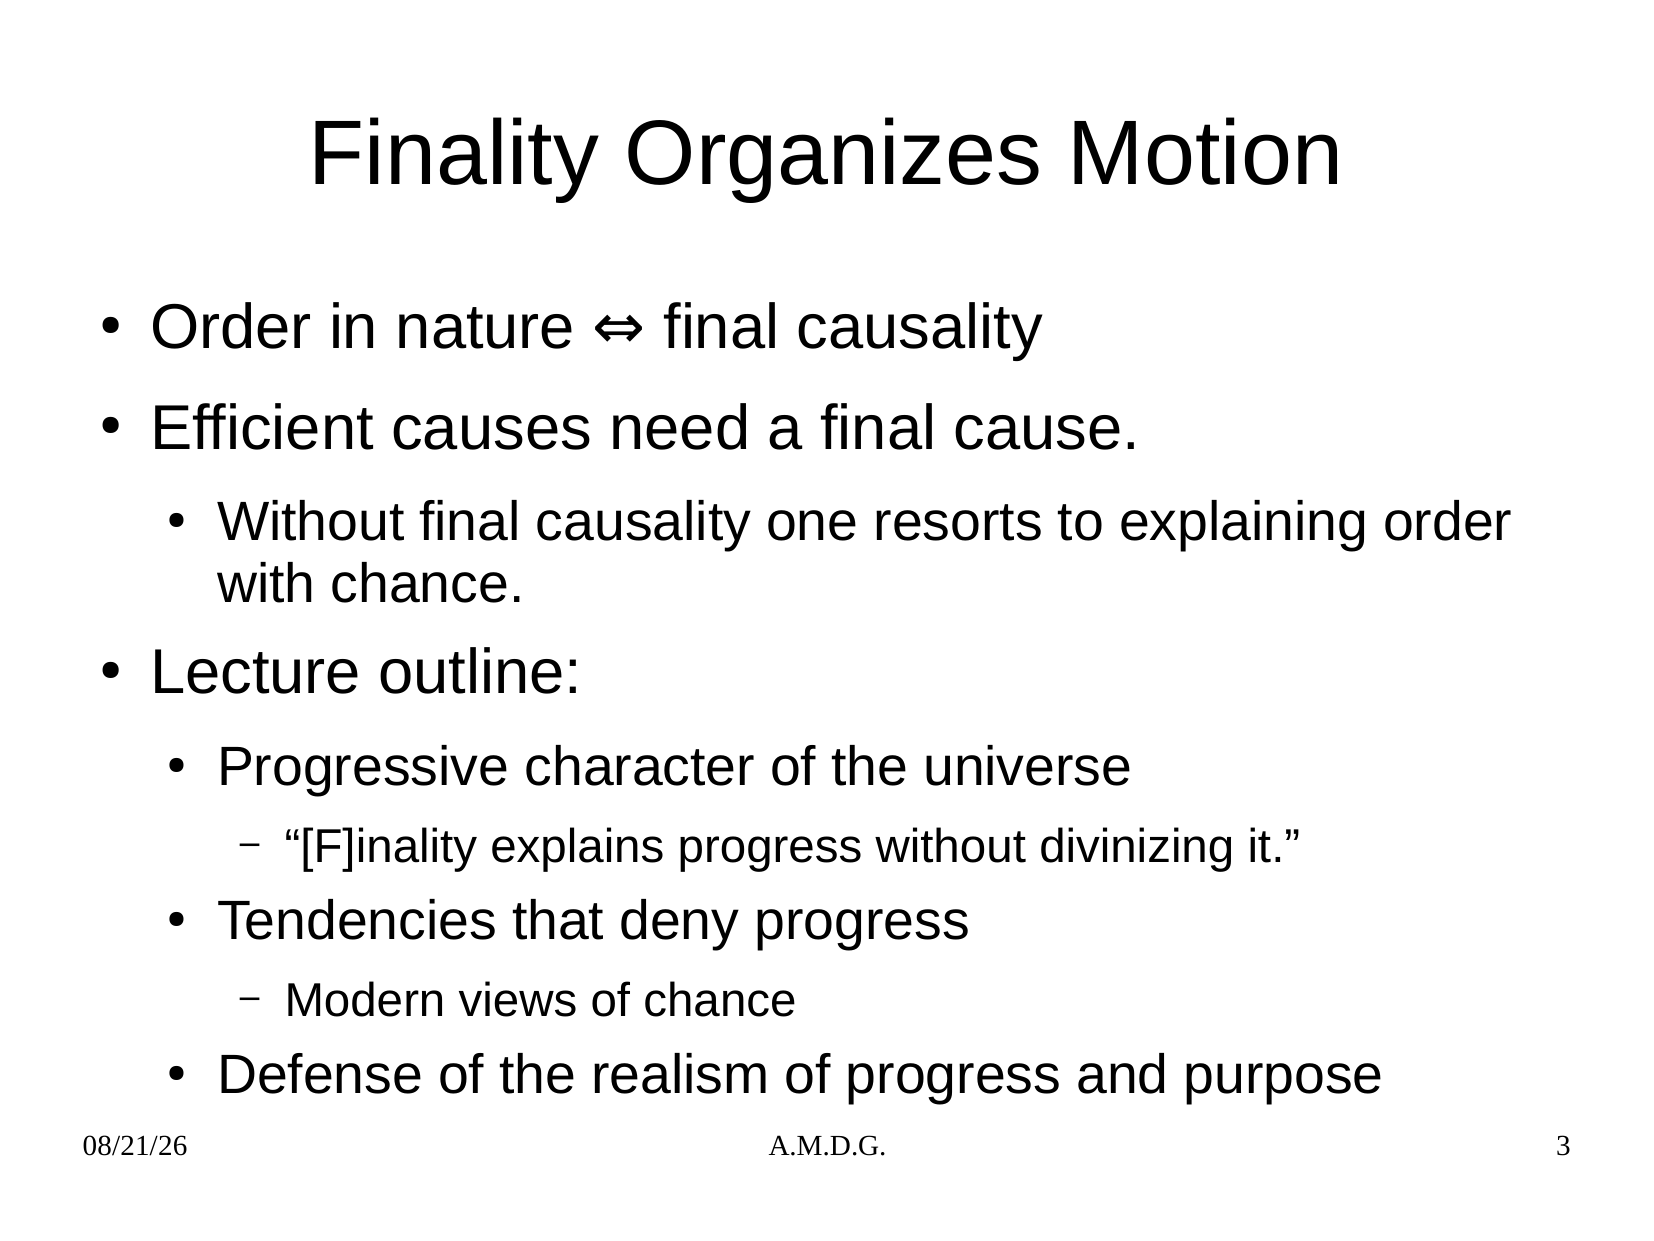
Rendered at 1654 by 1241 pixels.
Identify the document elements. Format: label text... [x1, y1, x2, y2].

title Finality Organizes Motion [82, 49, 1571, 257]
list Order in nature ⇔ final causality Efficient causes need a final cause. Without final causality one resorts to explaining order with chance. Lecture outline: Progressive character of the universe “[F]inality explains progress without divinizing it.” Tendencies that deny progress Modern views of chance Defense of the realism of progress and purpose [82, 290, 1571, 1109]
